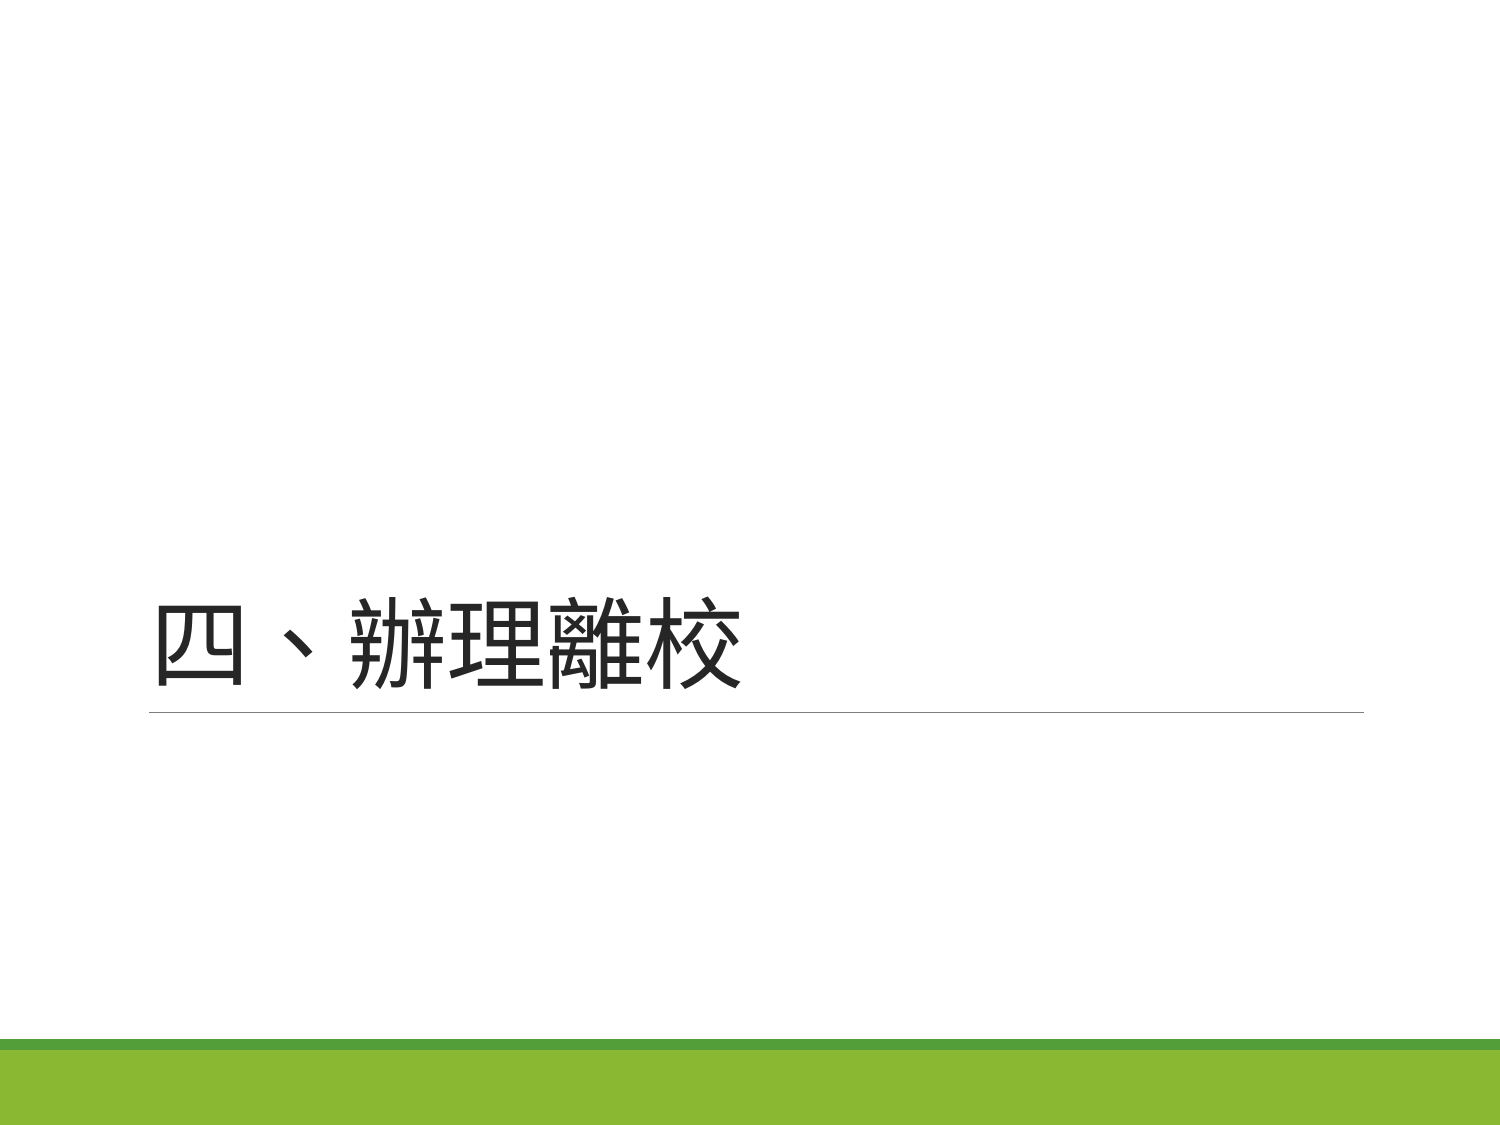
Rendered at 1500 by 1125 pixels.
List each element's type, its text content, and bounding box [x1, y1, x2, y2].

title 四、辦理離校 [134, 124, 1373, 710]
